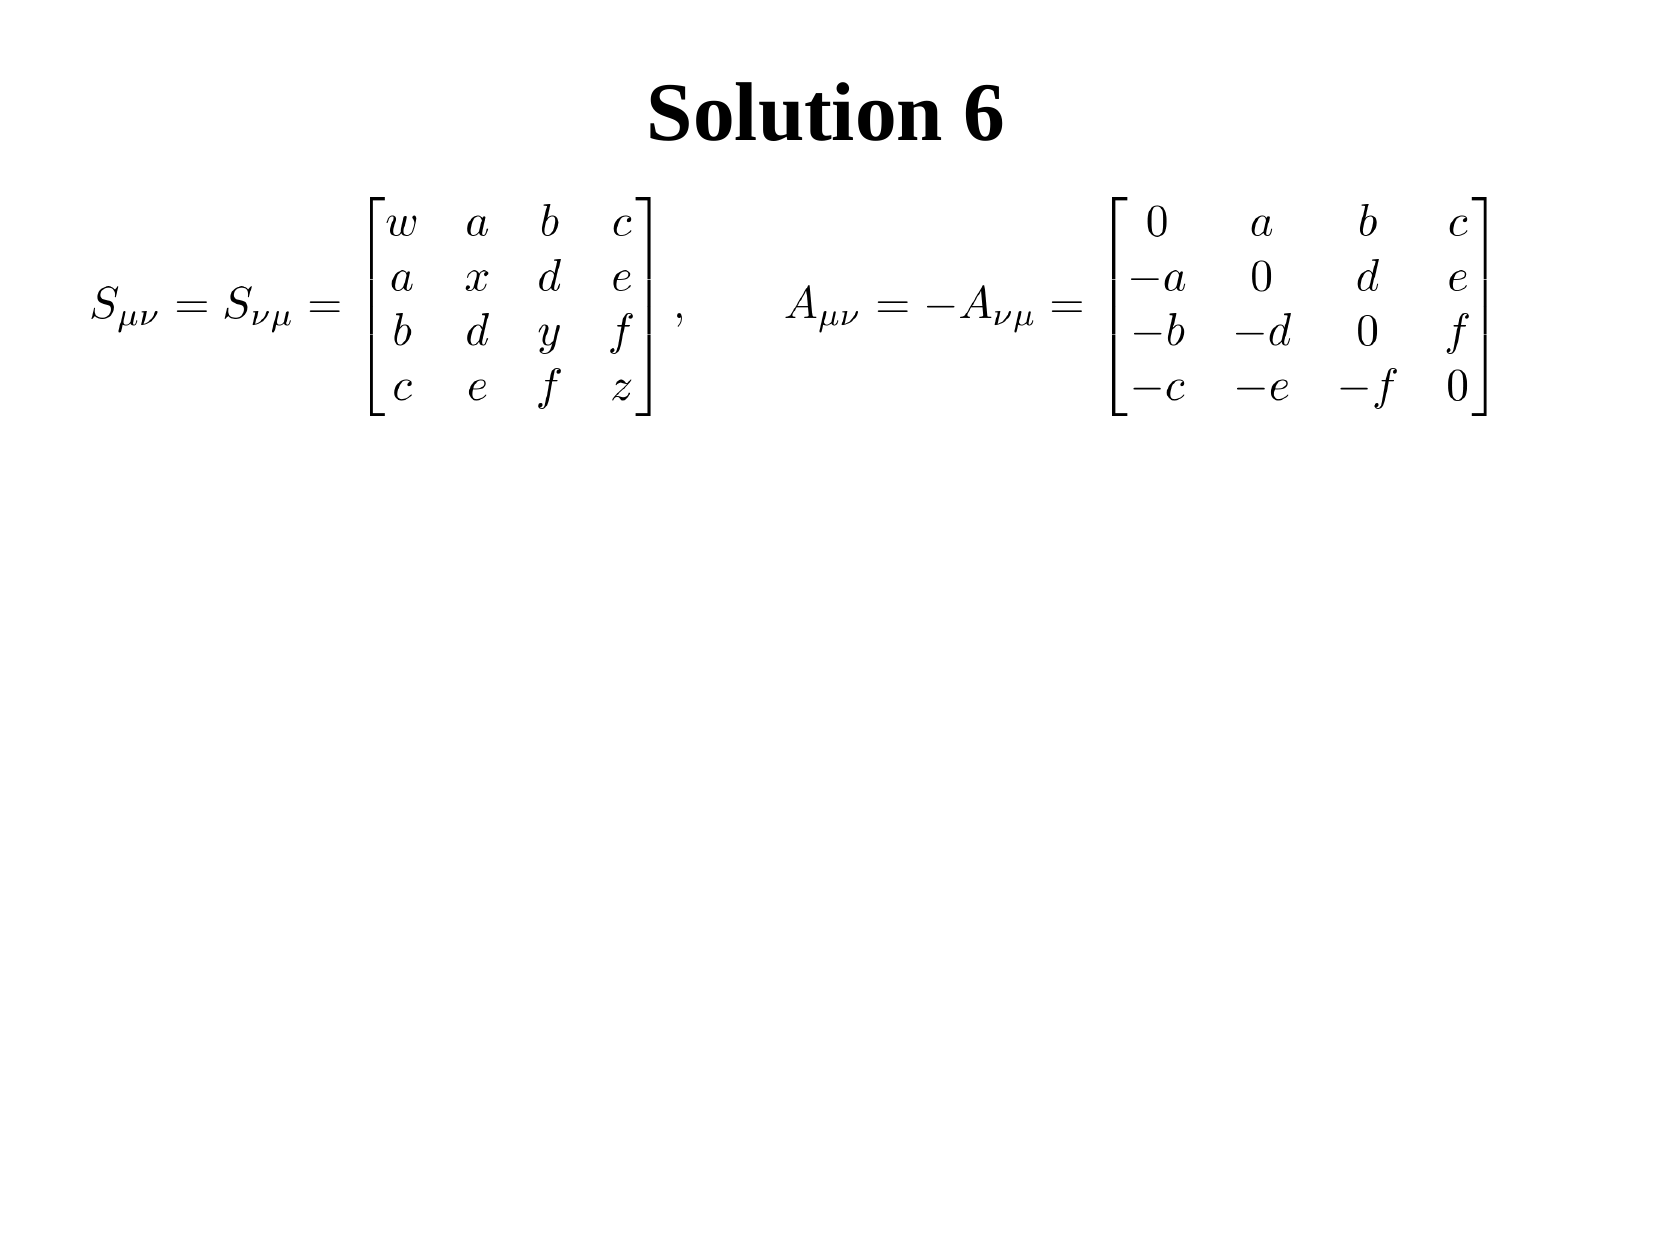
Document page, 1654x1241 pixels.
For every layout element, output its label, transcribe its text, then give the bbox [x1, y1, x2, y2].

title Solution 6 [82, 49, 1571, 166]
picture [91, 197, 1487, 416]
